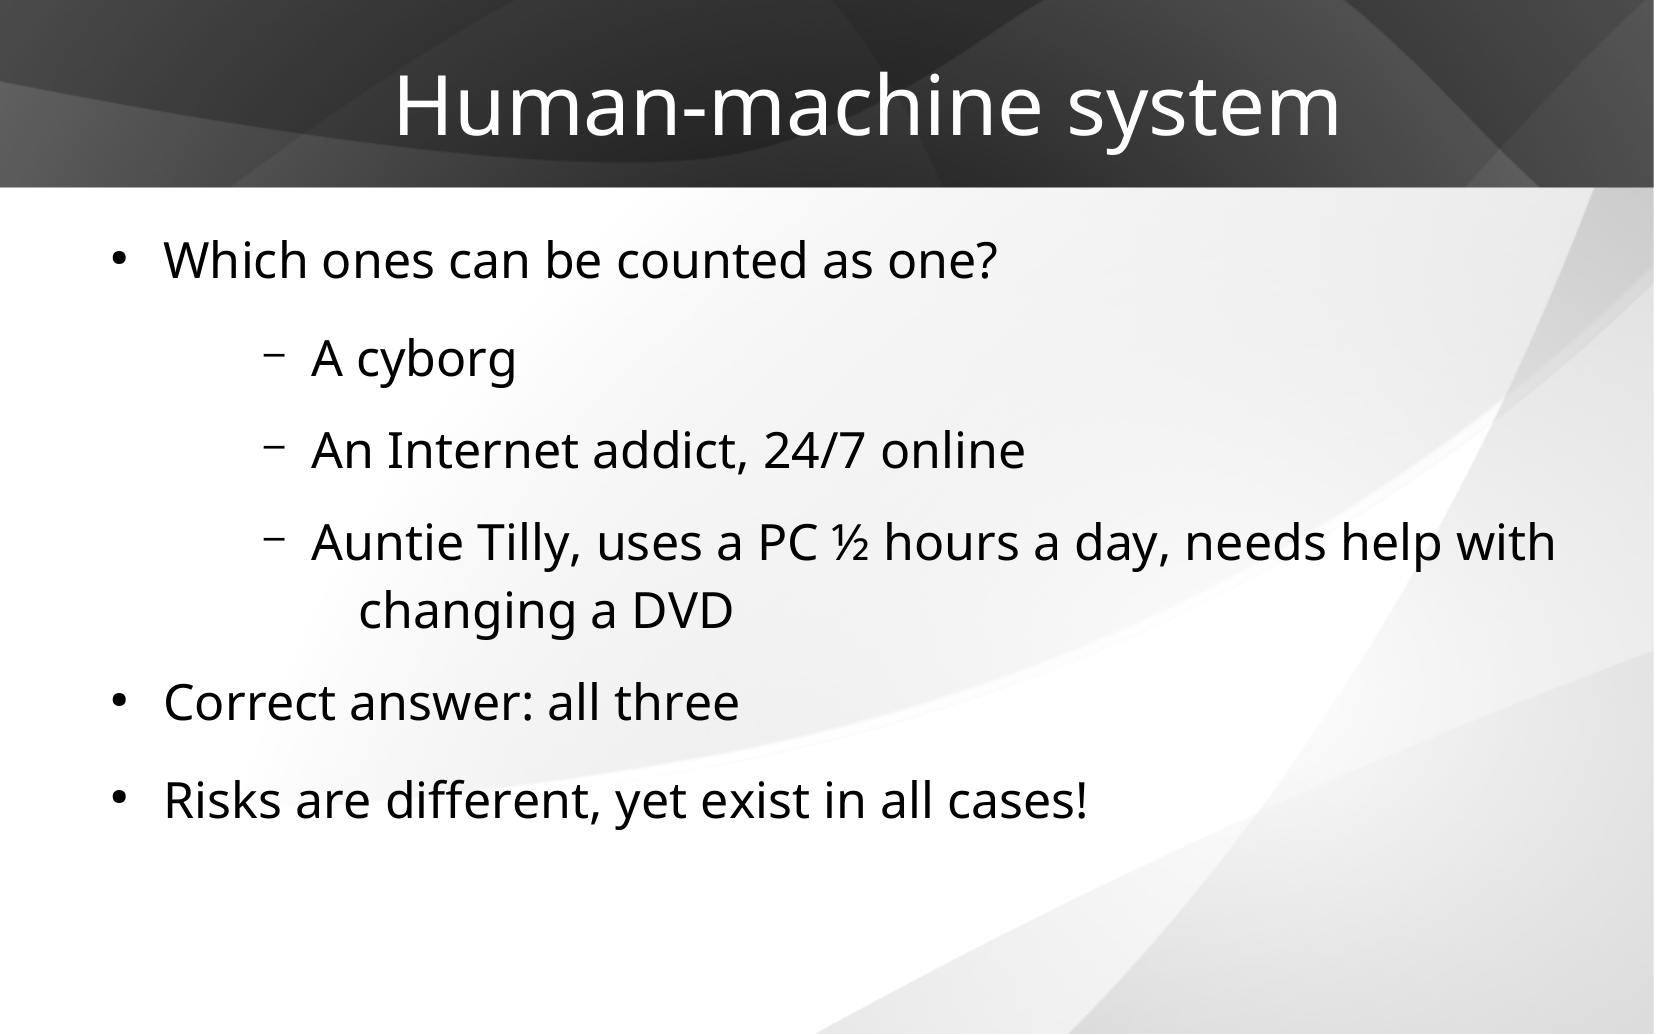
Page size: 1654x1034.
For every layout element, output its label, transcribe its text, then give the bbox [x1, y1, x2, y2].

list Which ones can be counted as one? A cyborg An Internet addict, 24/7 online Auntie Tilly, uses a PC ½ hours a day, needs help with changing a DVD Correct answer: all three Risks are different, yet exist in all cases! [75, 225, 1613, 1013]
picture [0, 0, 1654, 1034]
title Human-machine system [124, 0, 1613, 208]
